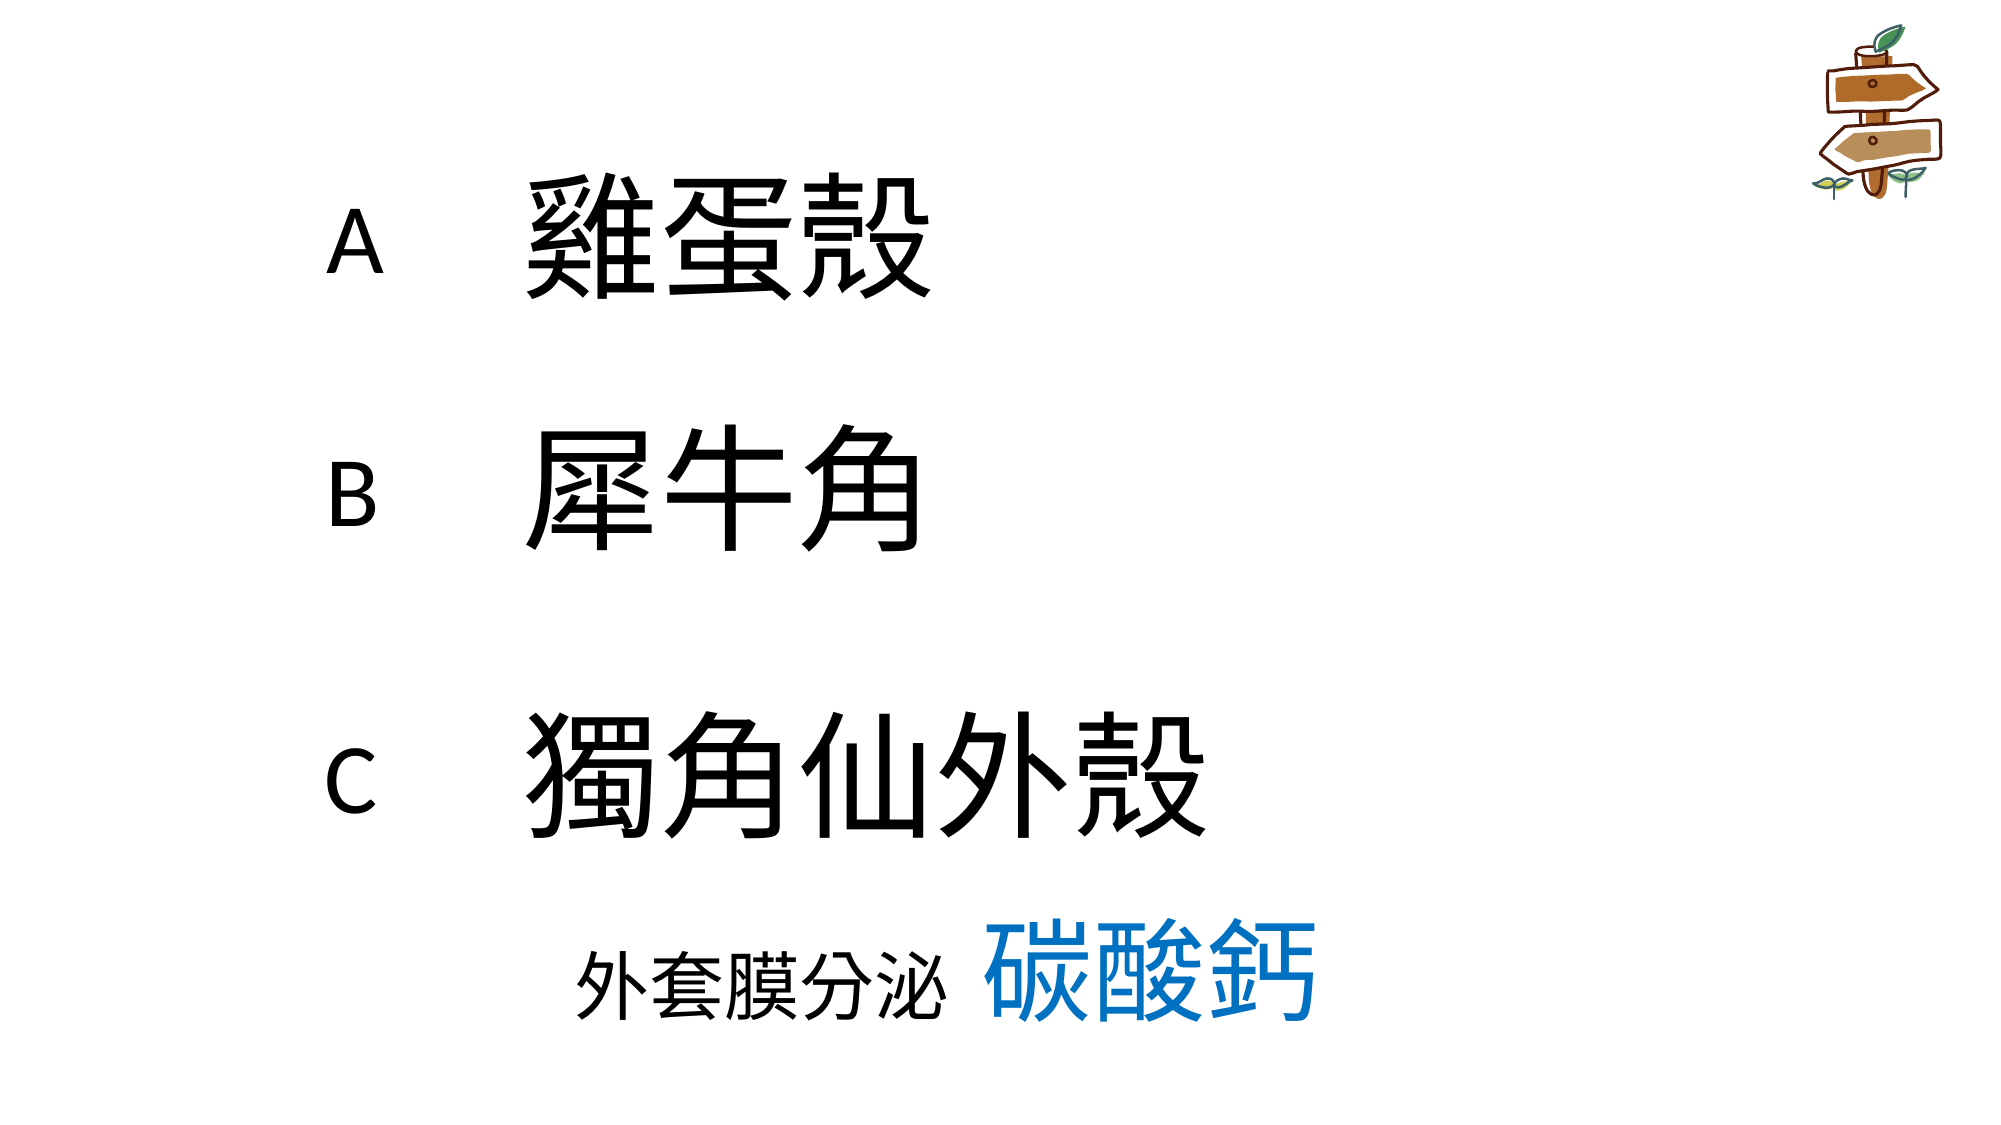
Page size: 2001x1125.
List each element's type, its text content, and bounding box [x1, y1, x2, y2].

text_box B [310, 418, 390, 555]
text_box 外套膜分泌 [559, 931, 966, 1038]
text_box 碳酸鈣 [966, 893, 1376, 1045]
text_box C [309, 706, 390, 843]
text_box 犀牛角 [507, 395, 1123, 578]
picture [1811, 24, 1944, 201]
text_box 雞蛋殼 [507, 143, 1123, 326]
text_box 獨角仙外殼 [507, 682, 1273, 865]
text_box A [311, 166, 391, 303]
